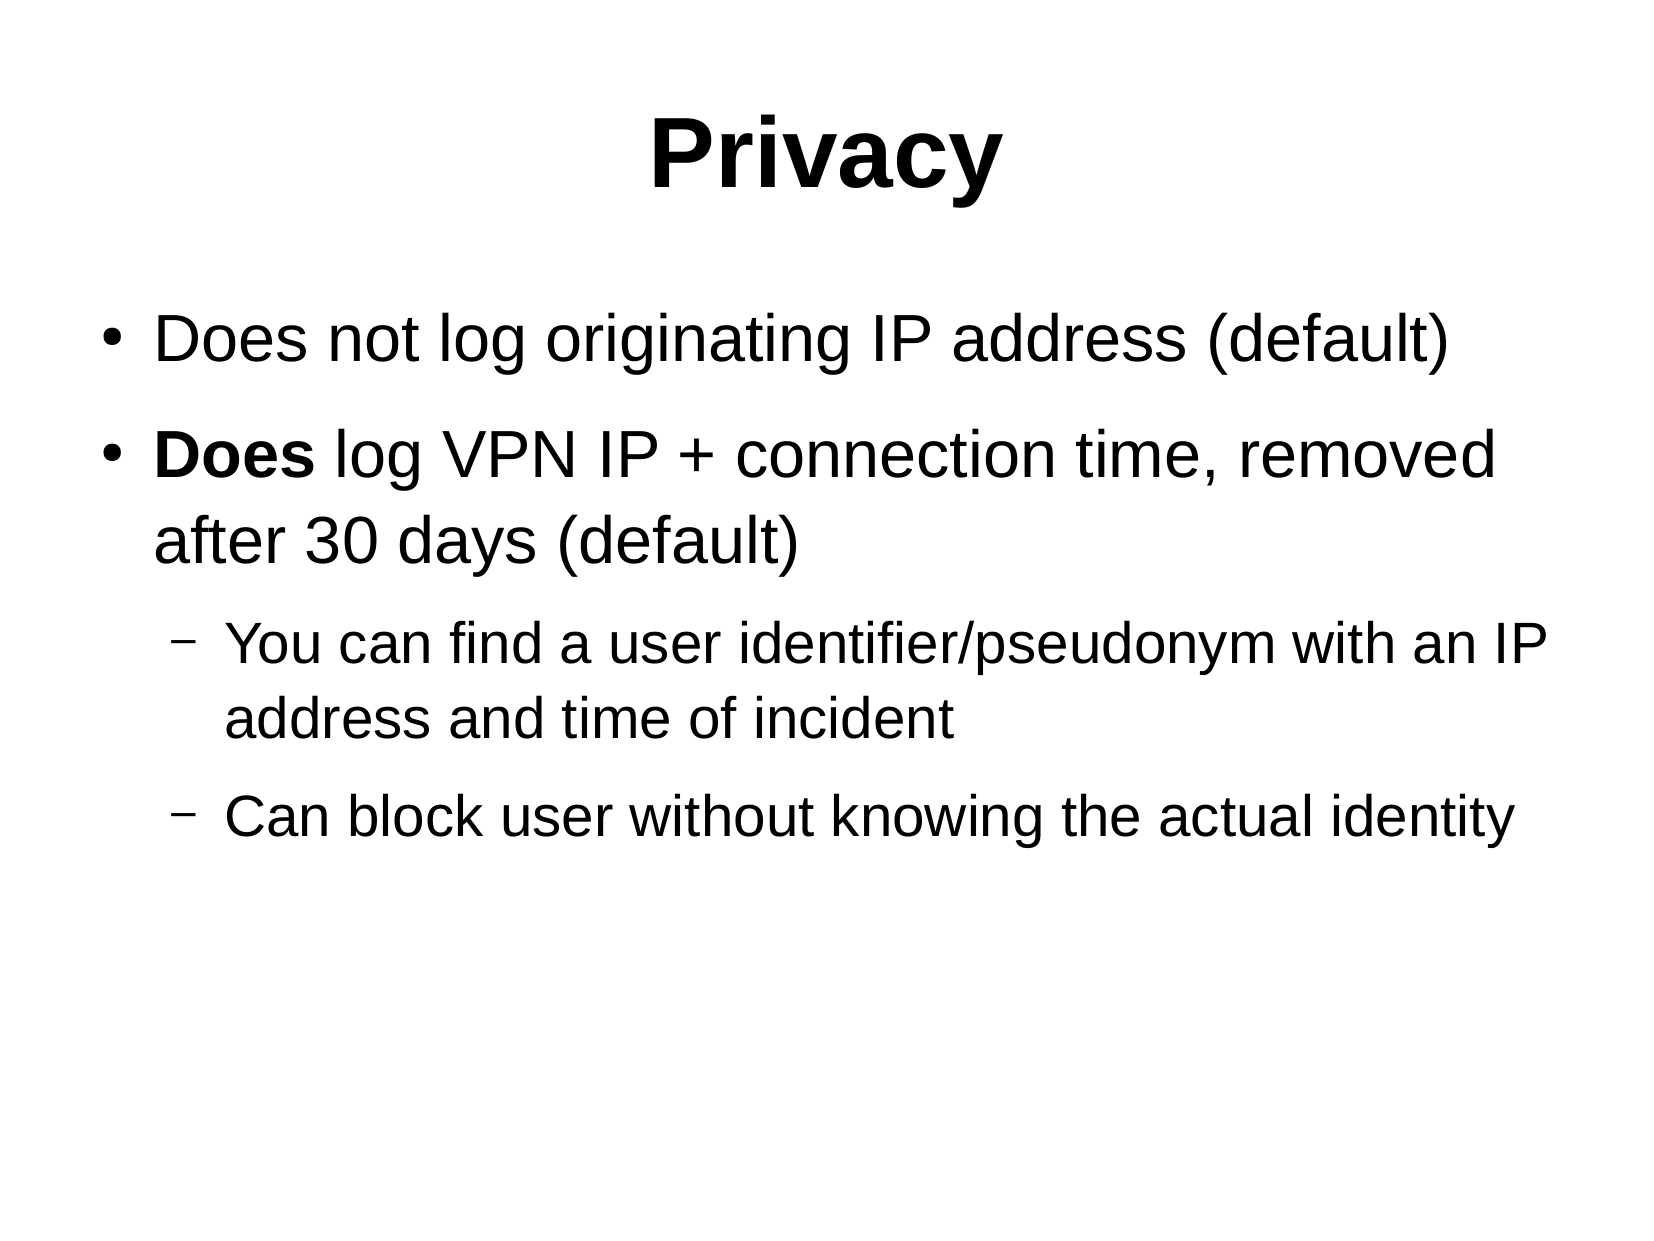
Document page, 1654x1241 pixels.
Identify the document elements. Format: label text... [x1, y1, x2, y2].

list Does not log originating IP address (default) Does log VPN IP + connection time, removed after 30 days (default) You can find a user identifier/pseudonym with an IP address and time of incident Can block user without knowing the actual identity [82, 290, 1571, 1081]
title Privacy [82, 49, 1571, 257]
